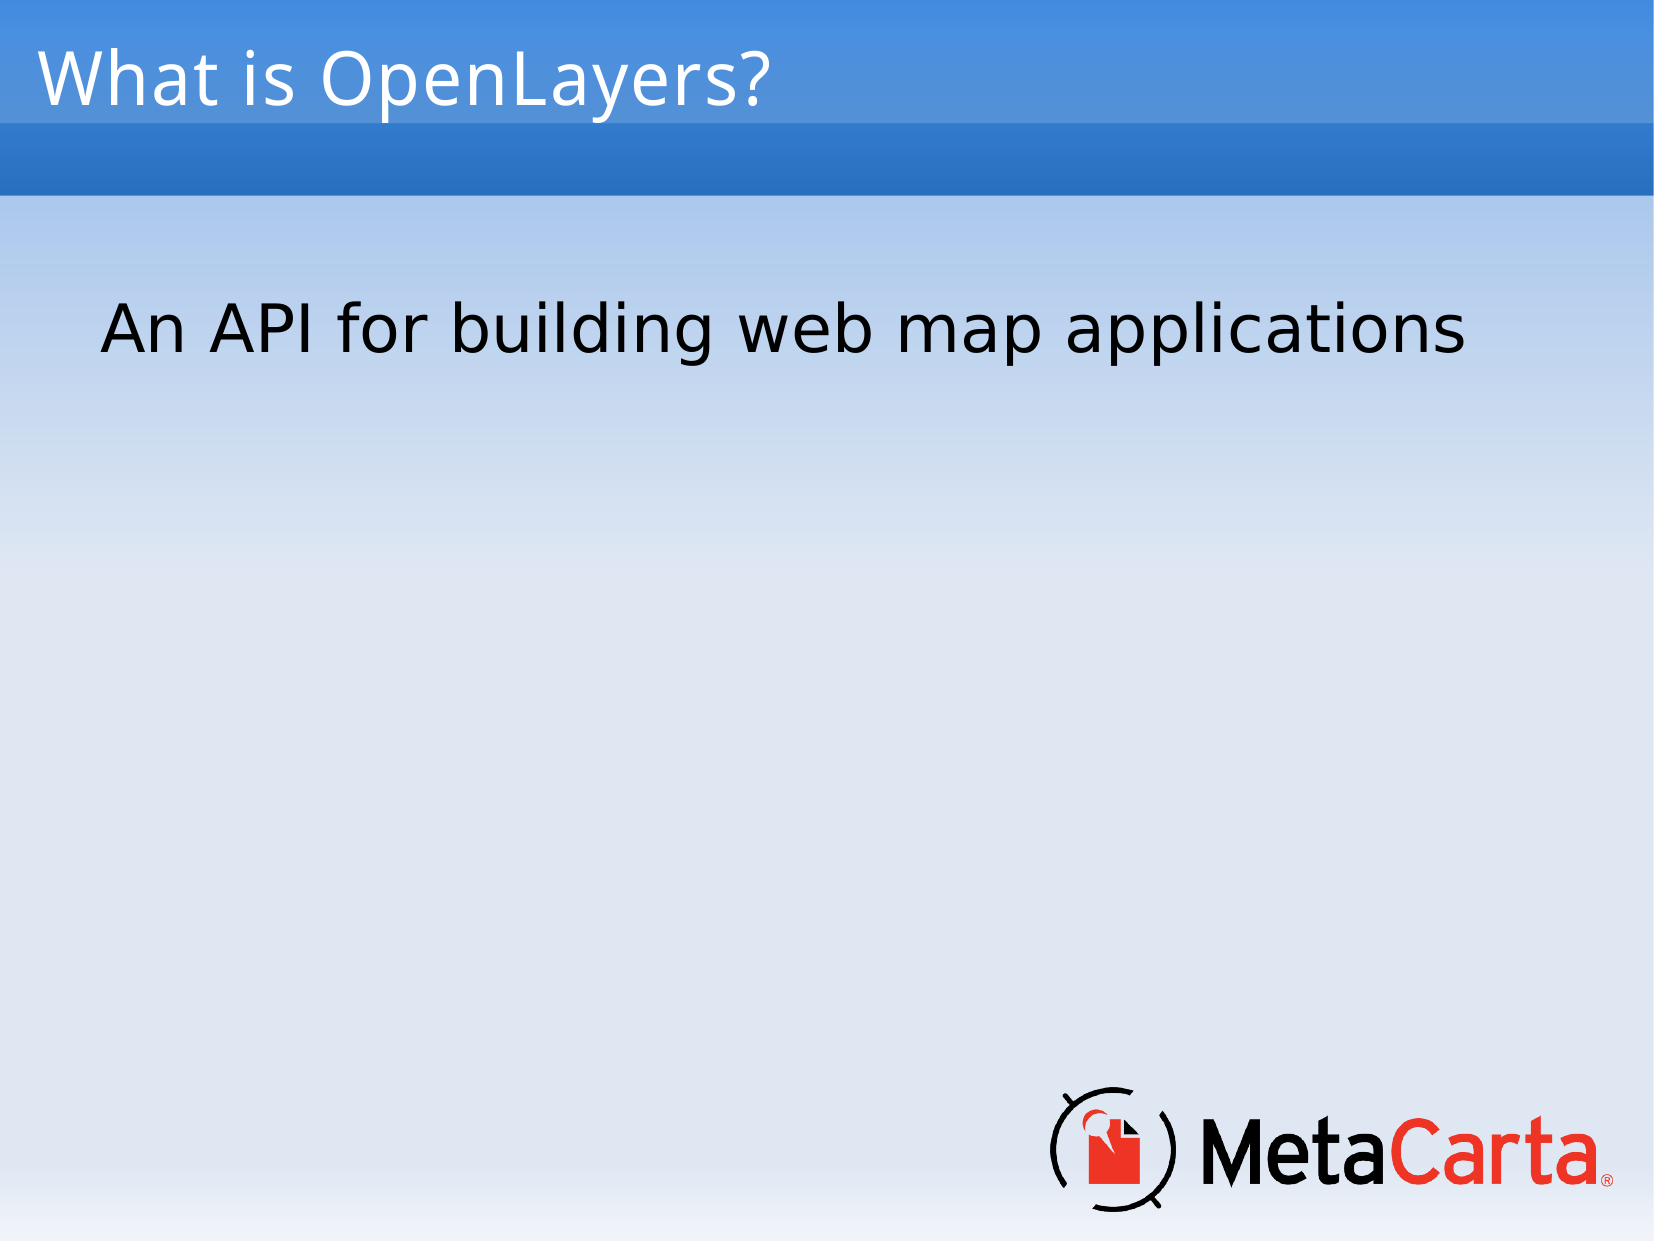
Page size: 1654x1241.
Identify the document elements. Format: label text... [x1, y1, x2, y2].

picture [0, 0, 1654, 1241]
list An API for building web map applications [82, 290, 1571, 1109]
title What is OpenLayers? [37, 2, 1463, 151]
